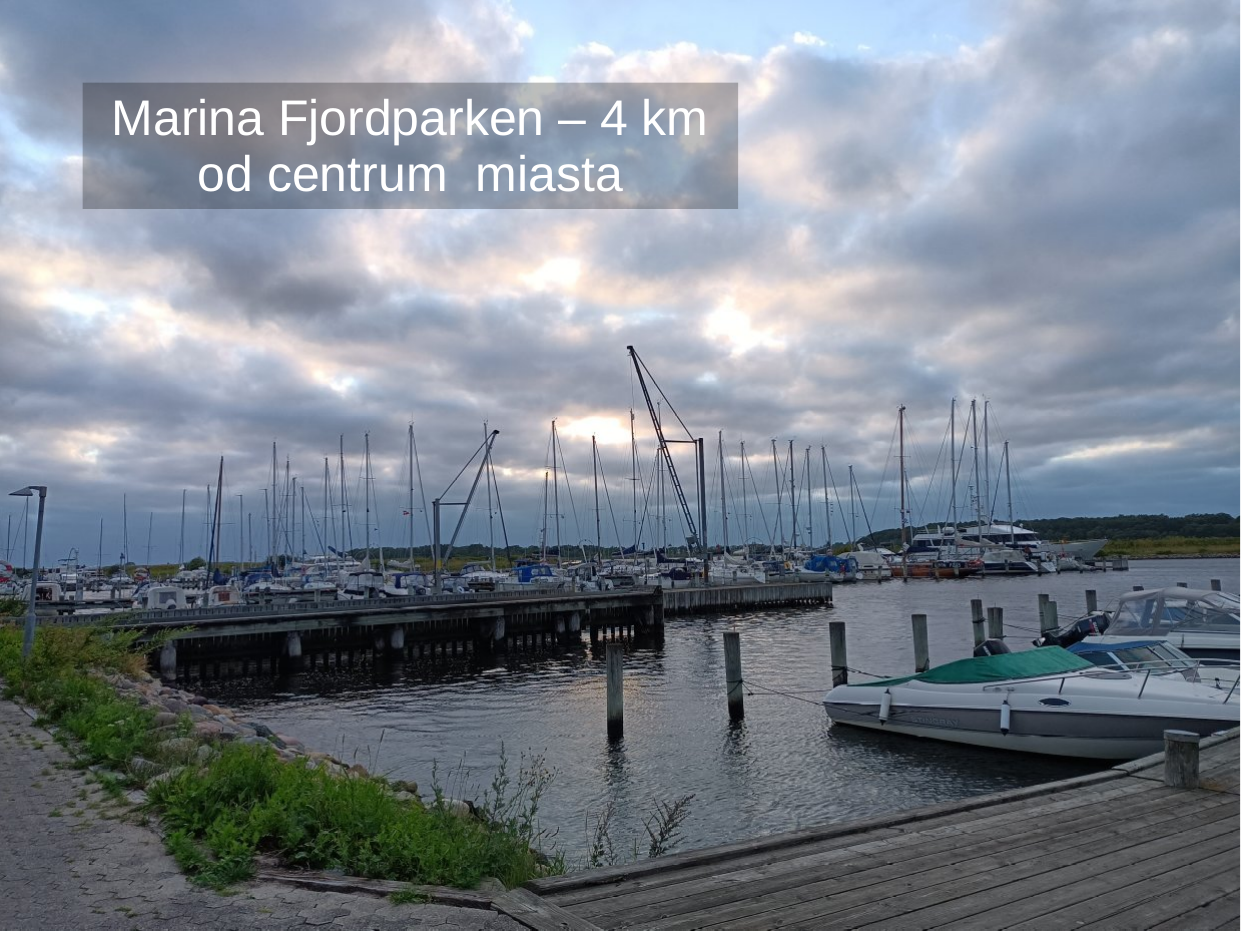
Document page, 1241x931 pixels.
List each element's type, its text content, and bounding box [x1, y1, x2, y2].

picture [0, 0, 1241, 931]
text_box Marina Fjordparken – 4 km od centrum miasta [82, 82, 739, 209]
